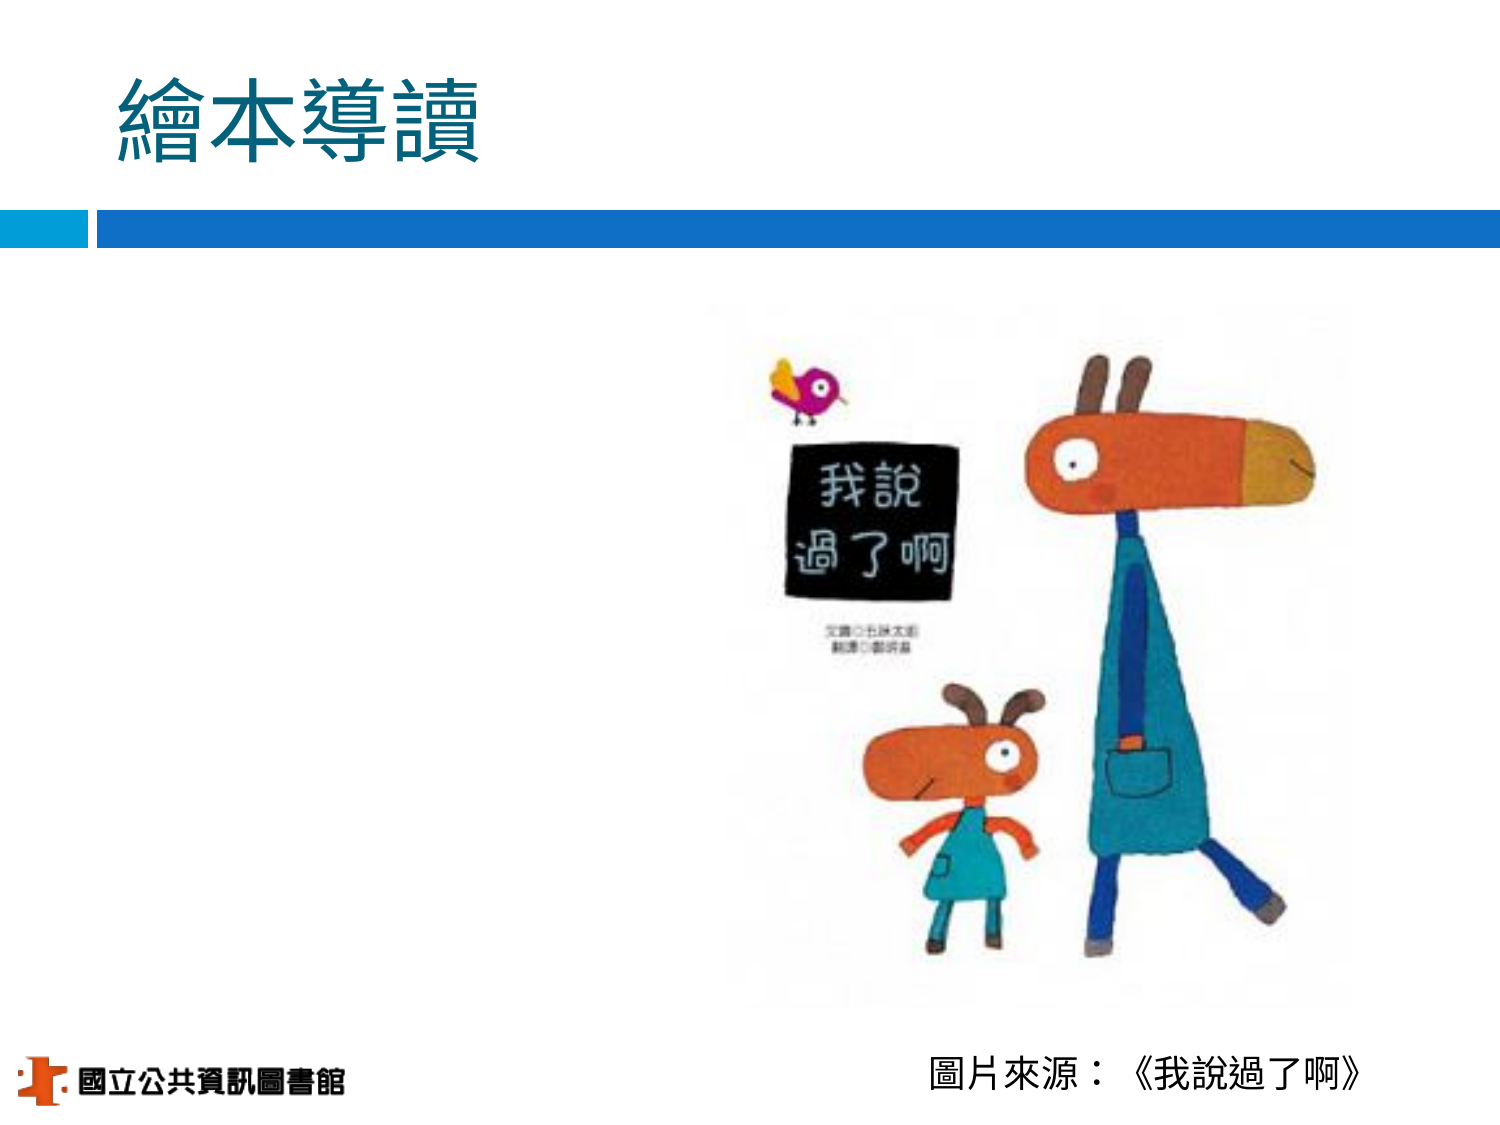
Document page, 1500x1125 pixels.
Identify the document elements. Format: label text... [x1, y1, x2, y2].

text_box 圖片來源：《我說過了啊》 [914, 1042, 1477, 1104]
picture [691, 304, 1395, 1008]
title 繪本導讀 [100, 37, 1438, 201]
